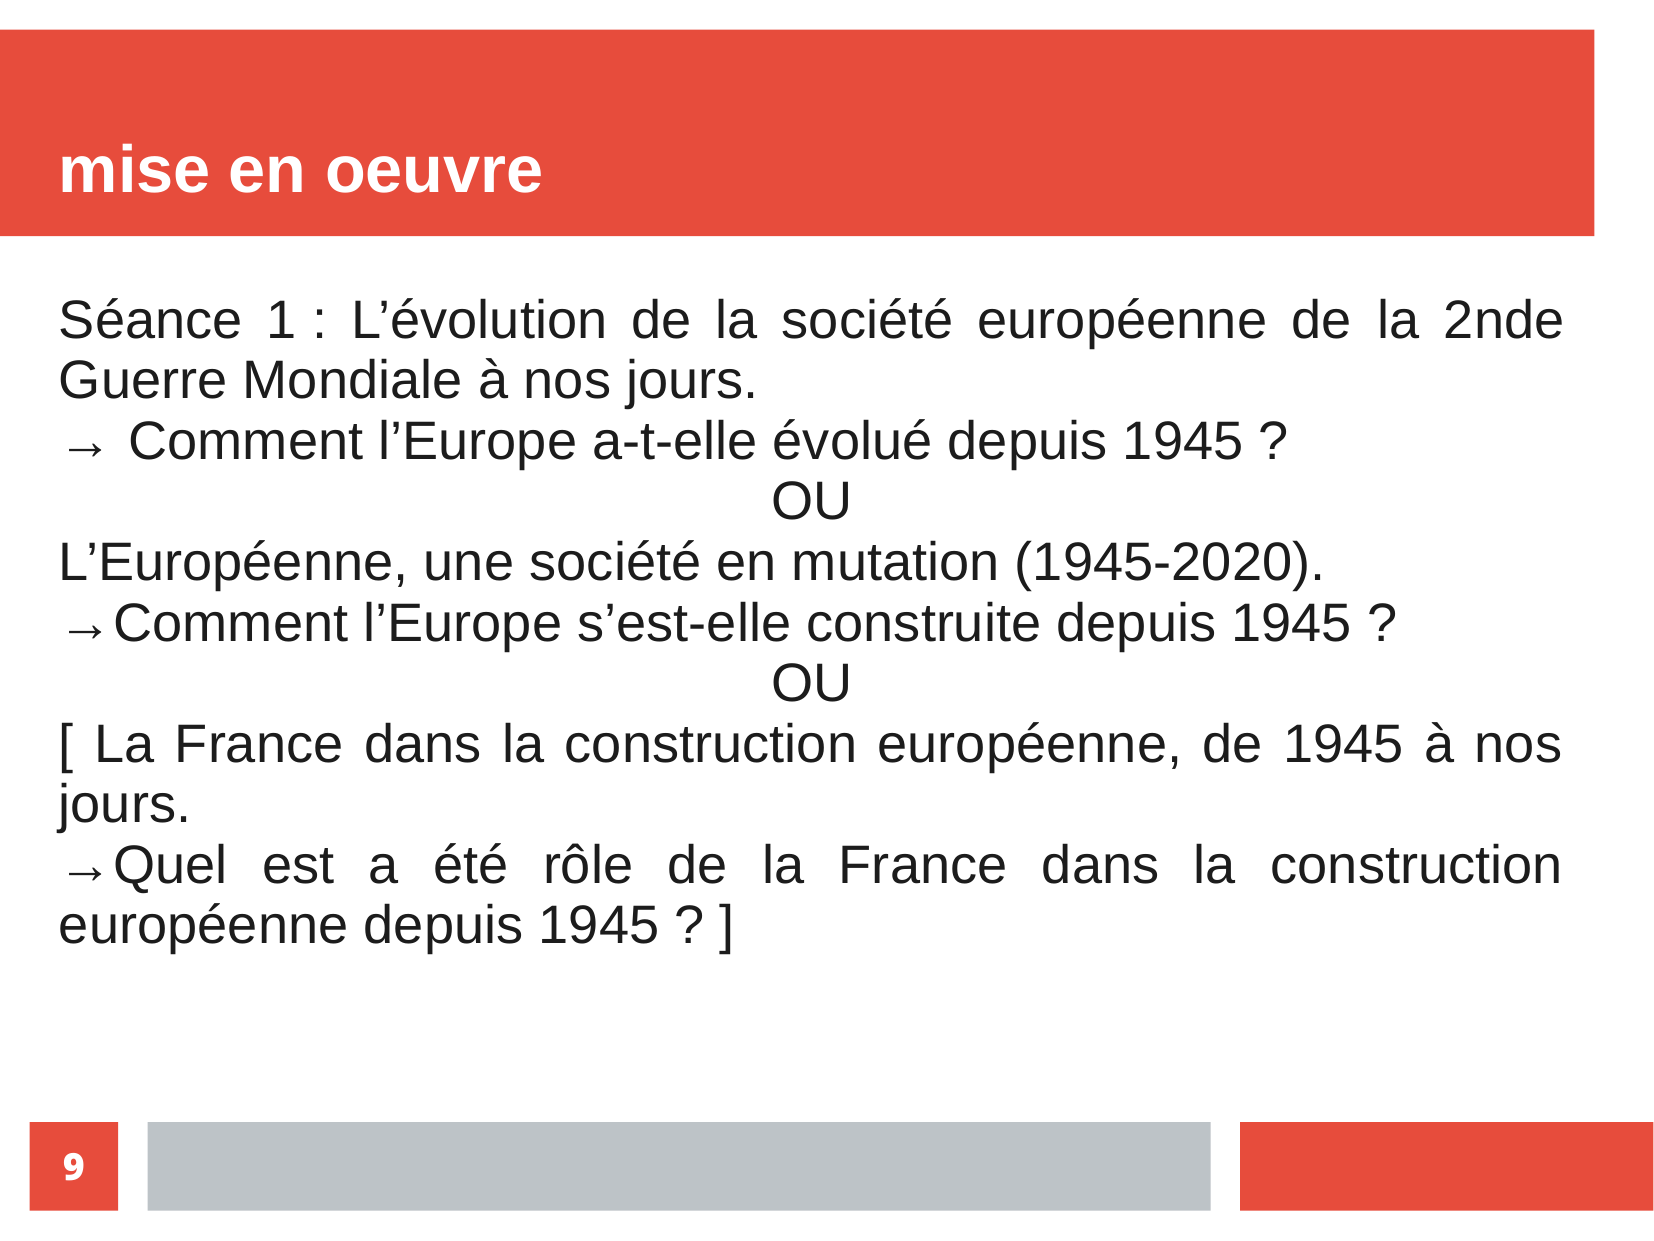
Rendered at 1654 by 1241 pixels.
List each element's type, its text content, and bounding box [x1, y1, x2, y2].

subtitle Séance 1 : L’évolution de la société européenne de la 2nde Guerre Mondiale à nos jours. → Comment l’Europe a-t-elle évolué depuis 1945 ? OU L’Européenne, une société en mutation (1945-2020). →Comment l’Europe s’est-elle construite depuis 1945 ? OU [ La France dans la construction européenne, de 1945 à nos jours. →Quel est a été rôle de la France dans la construction européenne depuis 1945 ? ] [59, 289, 1565, 1087]
title mise en oeuvre [59, 59, 1595, 207]
